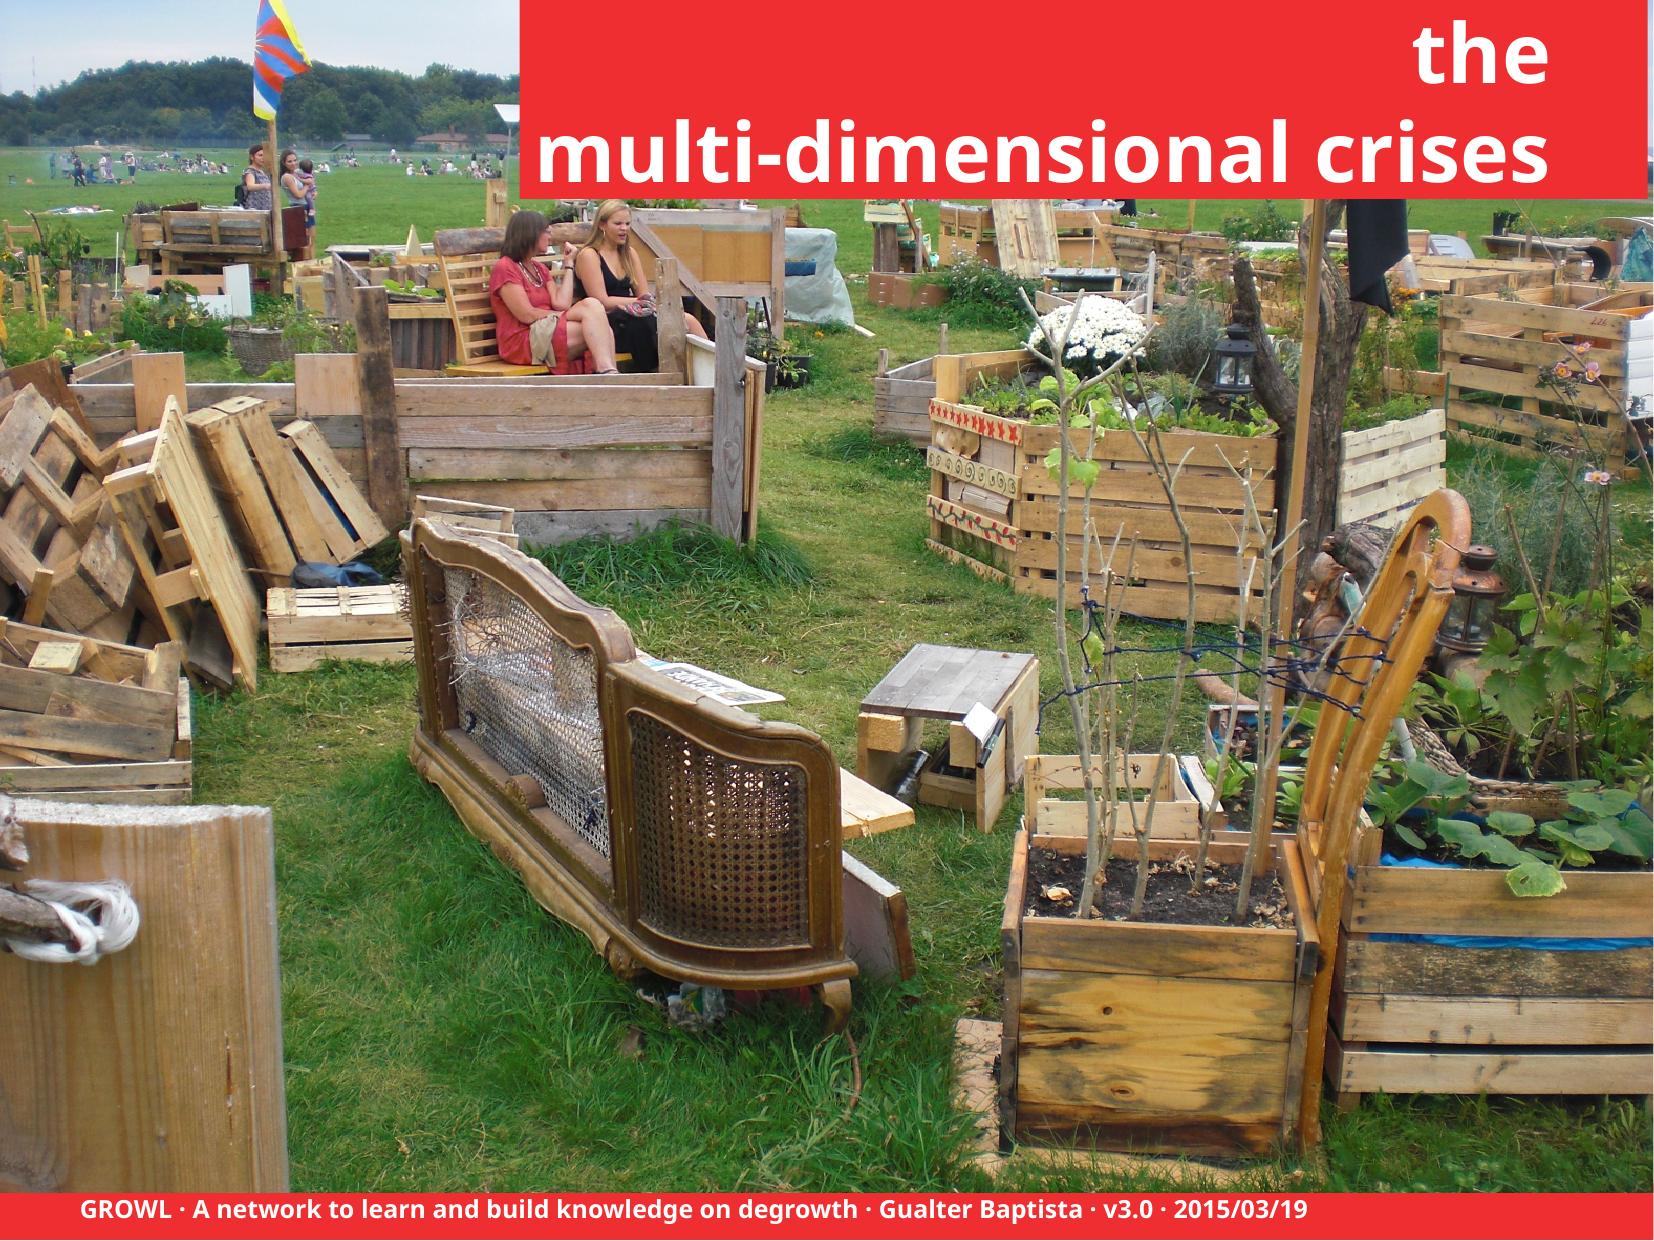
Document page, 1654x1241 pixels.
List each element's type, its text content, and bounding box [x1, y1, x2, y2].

title Provide tools to address the multi-dimensional crises [519, 0, 1648, 199]
picture [0, 0, 1654, 1193]
